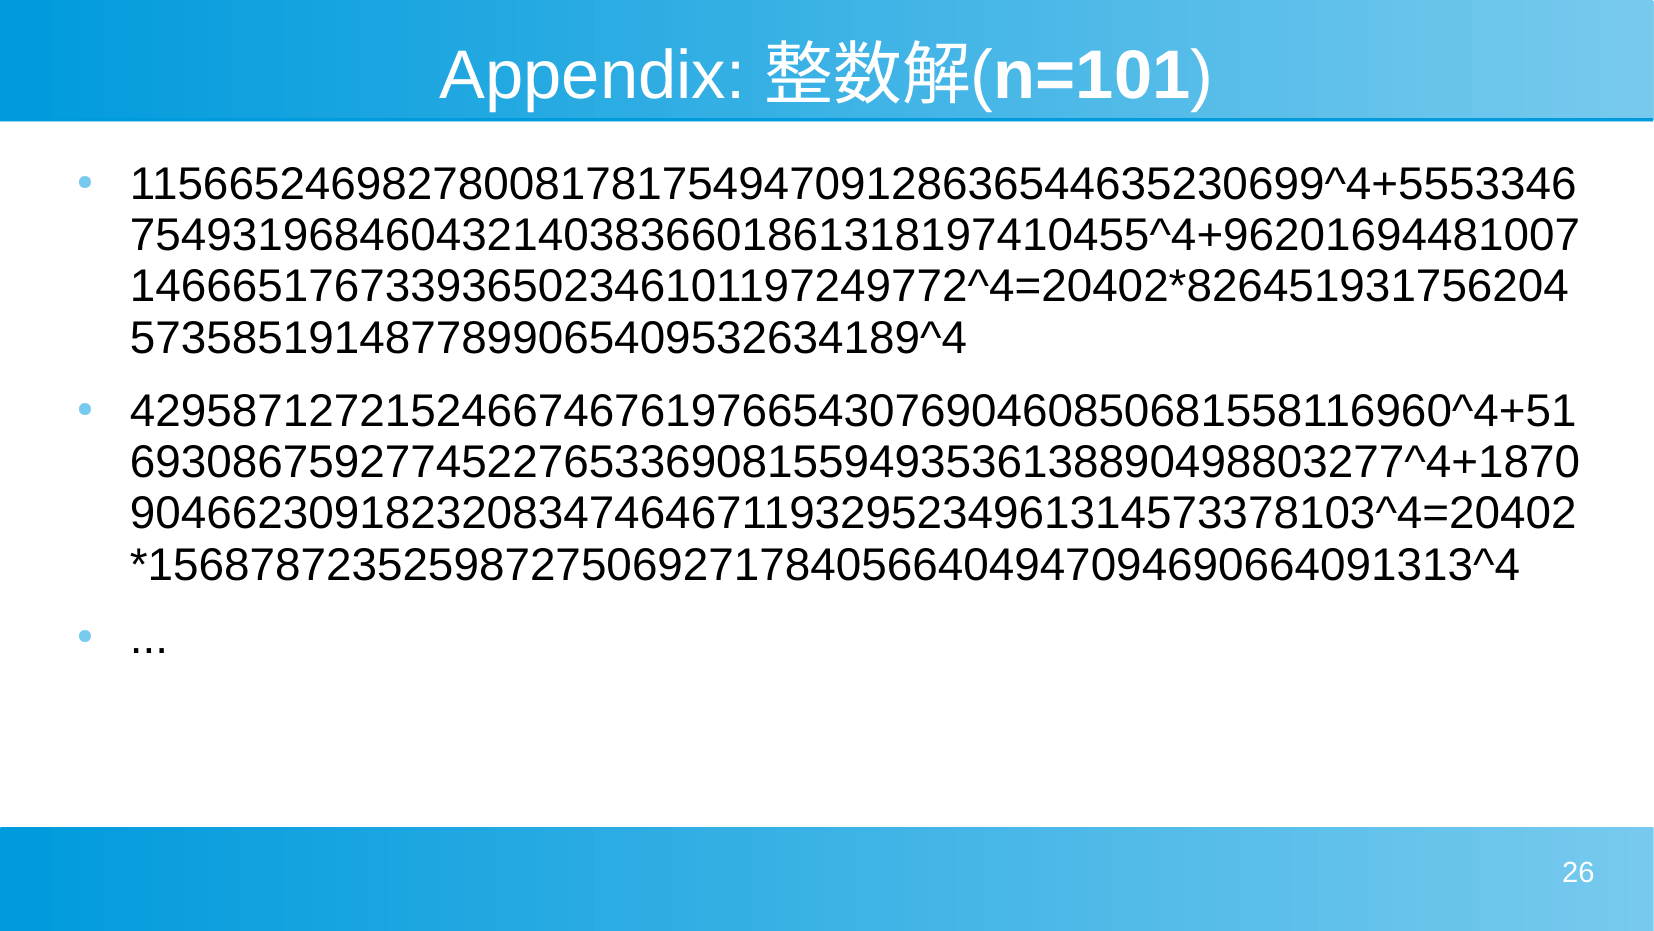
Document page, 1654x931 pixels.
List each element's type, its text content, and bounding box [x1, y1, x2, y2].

list 11566524698278008178175494709128636544635230699^4+55533467549319684604321403836601861318197410455^4+96201694481007146665176733936502346101197249772^4=20402*8264519317562045735851914877899065409532634189^4 4295871272152466746761976654307690460850681558116960^4+5169308675927745227653369081559493536138890498803277^4+18709046623091823208347464671193295234961314573378103^4=20402*1568787235259872750692717840566404947094690664091313^4 ... [59, 121, 1595, 857]
title Appendix: 整数解(n=101) [59, 29, 1595, 108]
